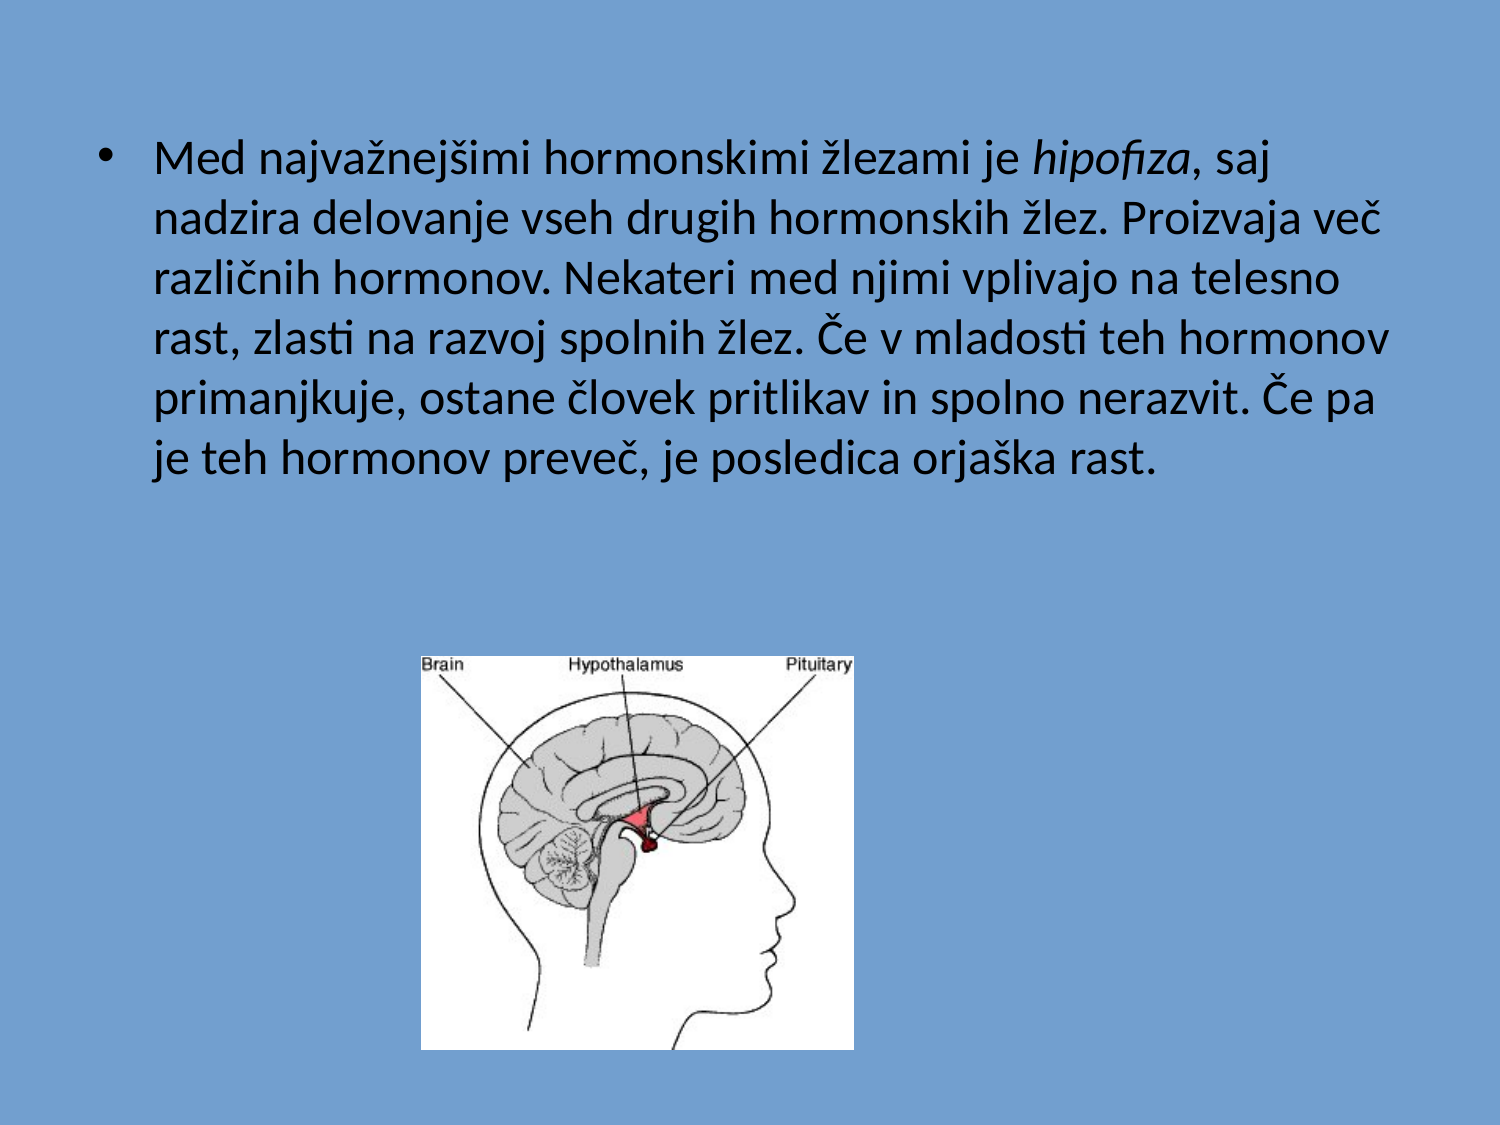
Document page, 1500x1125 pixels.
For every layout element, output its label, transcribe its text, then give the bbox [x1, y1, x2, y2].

list Med najvažnejšimi hormonskimi žlezami je hipofiza, saj nadzira delovanje vseh drugih hormonskih žlez. Proizvaja več različnih hormonov. Nekateri med njimi vplivajo na telesno rast, zlasti na razvoj spolnih žlez. Če v mladosti teh hormonov primanjkuje, ostane človek pritlikav in spolno nerazvit. Če pa je teh hormonov preveč, je posledica orjaška rast. [82, 117, 1432, 860]
picture [421, 656, 854, 1051]
